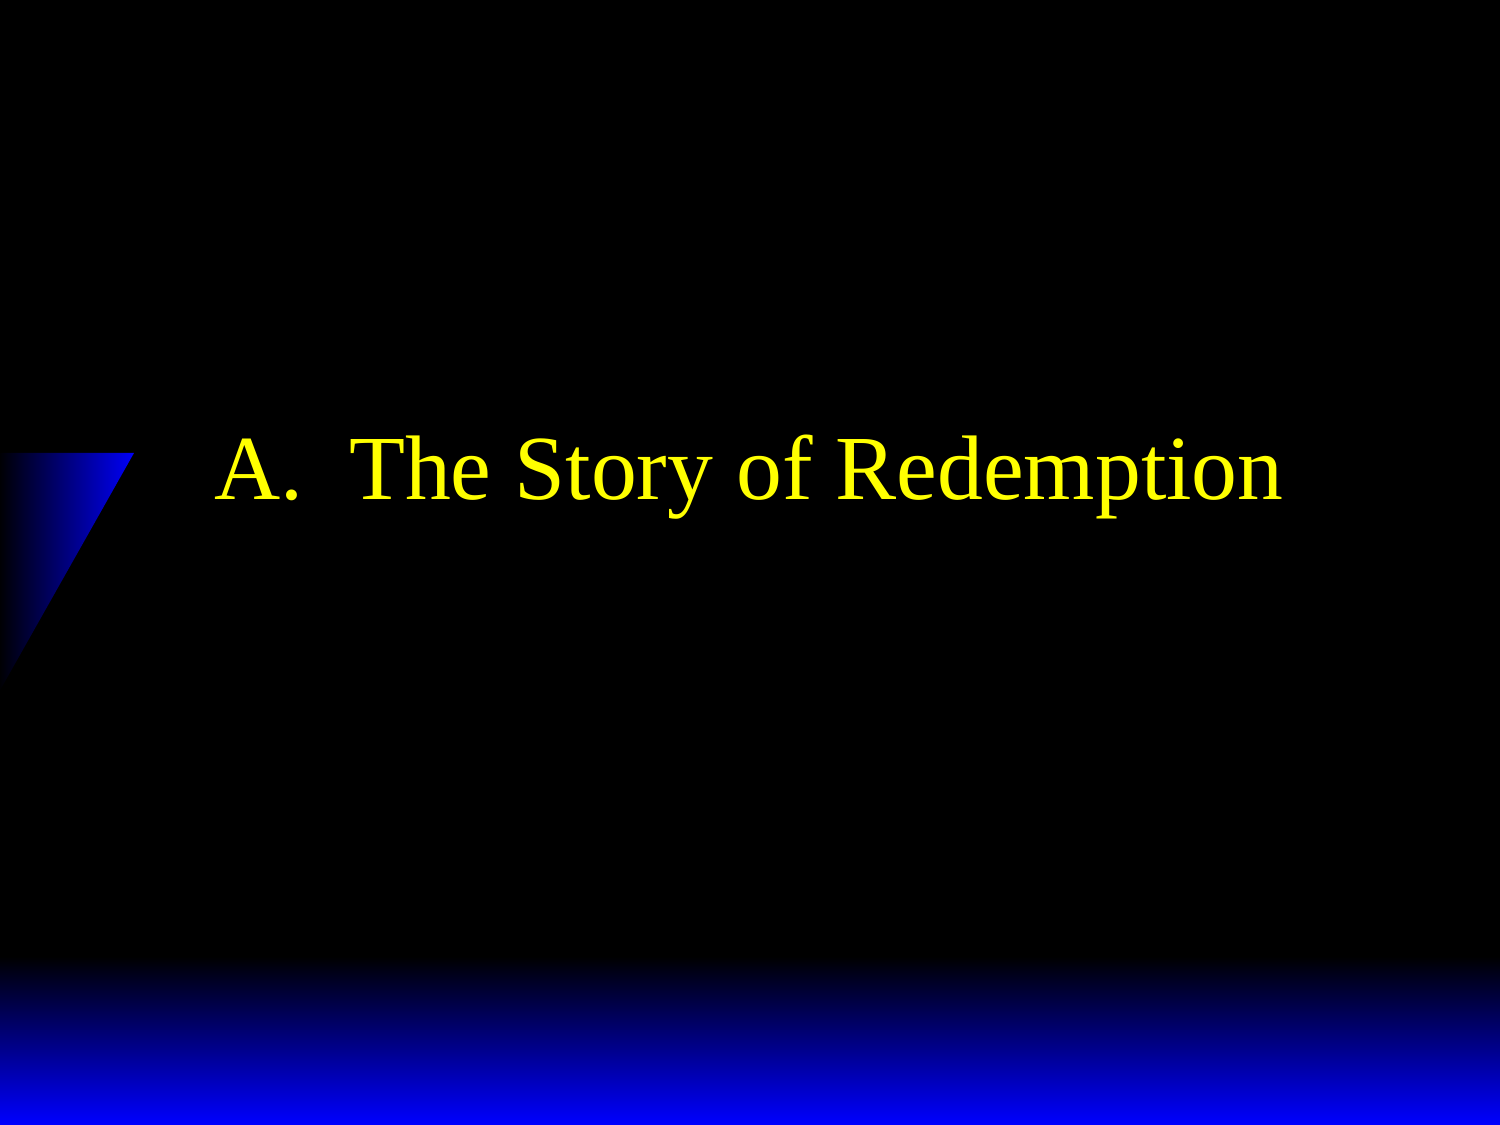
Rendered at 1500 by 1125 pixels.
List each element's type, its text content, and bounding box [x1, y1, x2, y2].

title A. The Story of Redemption [112, 374, 1388, 563]
